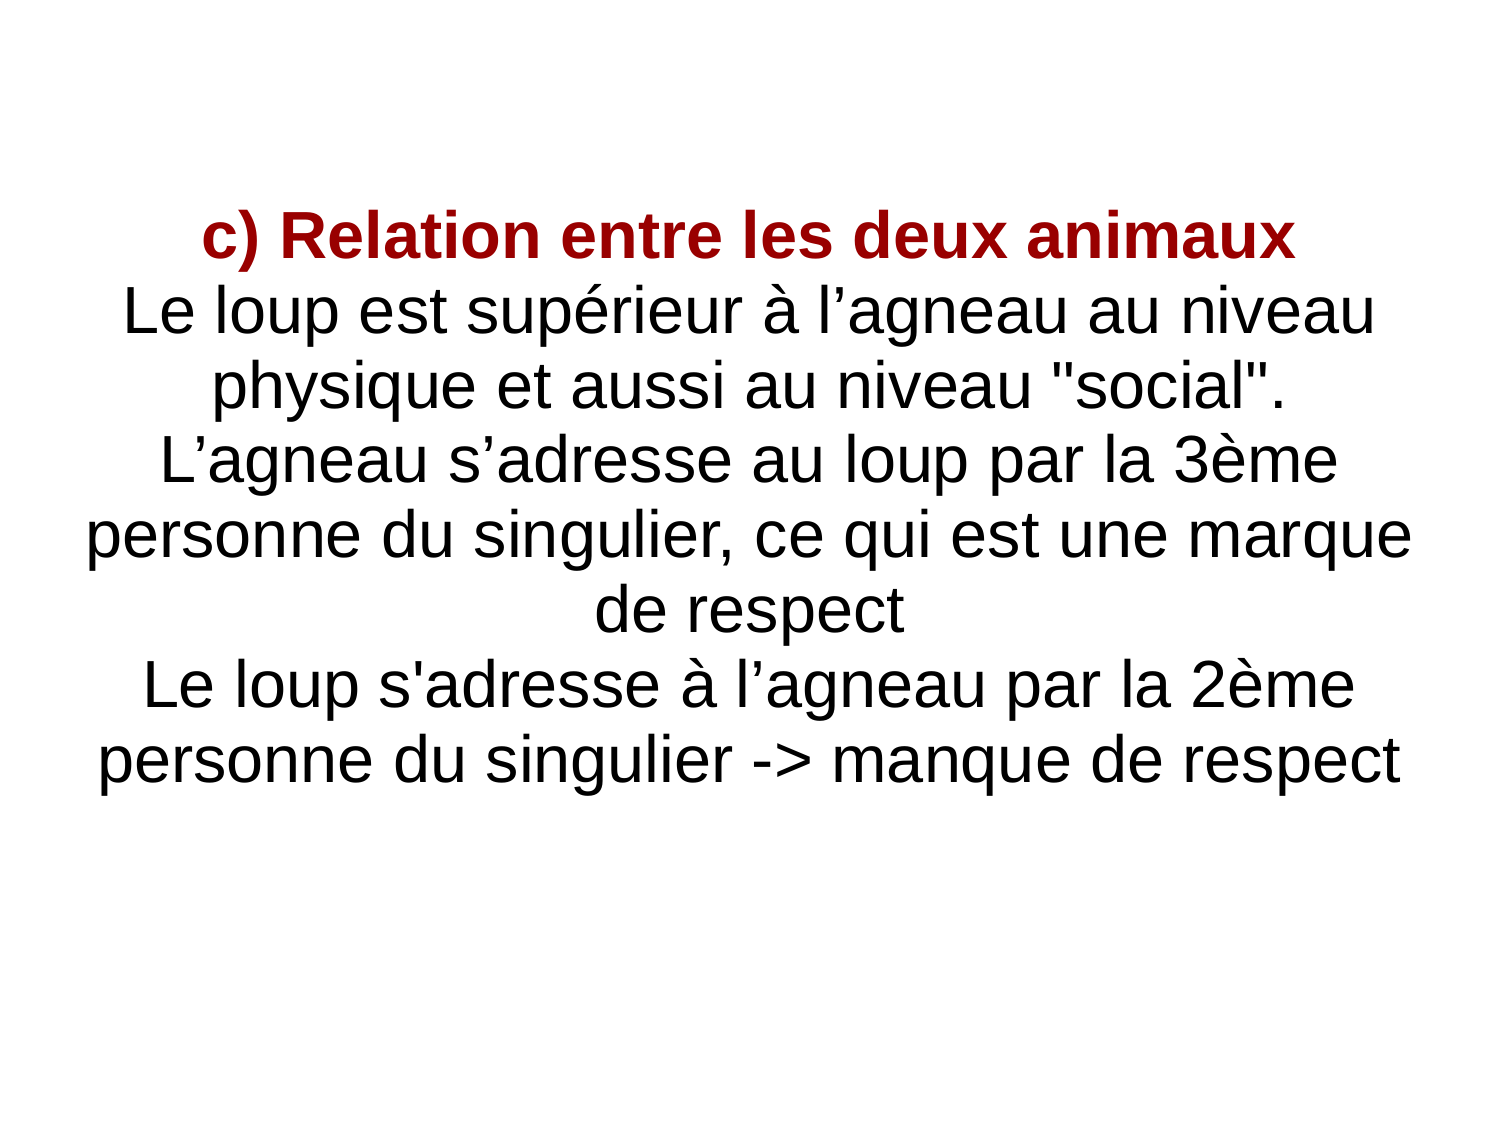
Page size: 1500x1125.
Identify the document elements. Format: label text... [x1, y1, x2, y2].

subtitle c) Relation entre les deux animaux Le loup est supérieur à l’agneau au niveau physique et aussi au niveau "social". L’agneau s’adresse au loup par la 3ème personne du singulier, ce qui est une marque de respect Le loup s'adresse à l’agneau par la 2ème personne du singulier -> manque de respect [75, 44, 1425, 1006]
